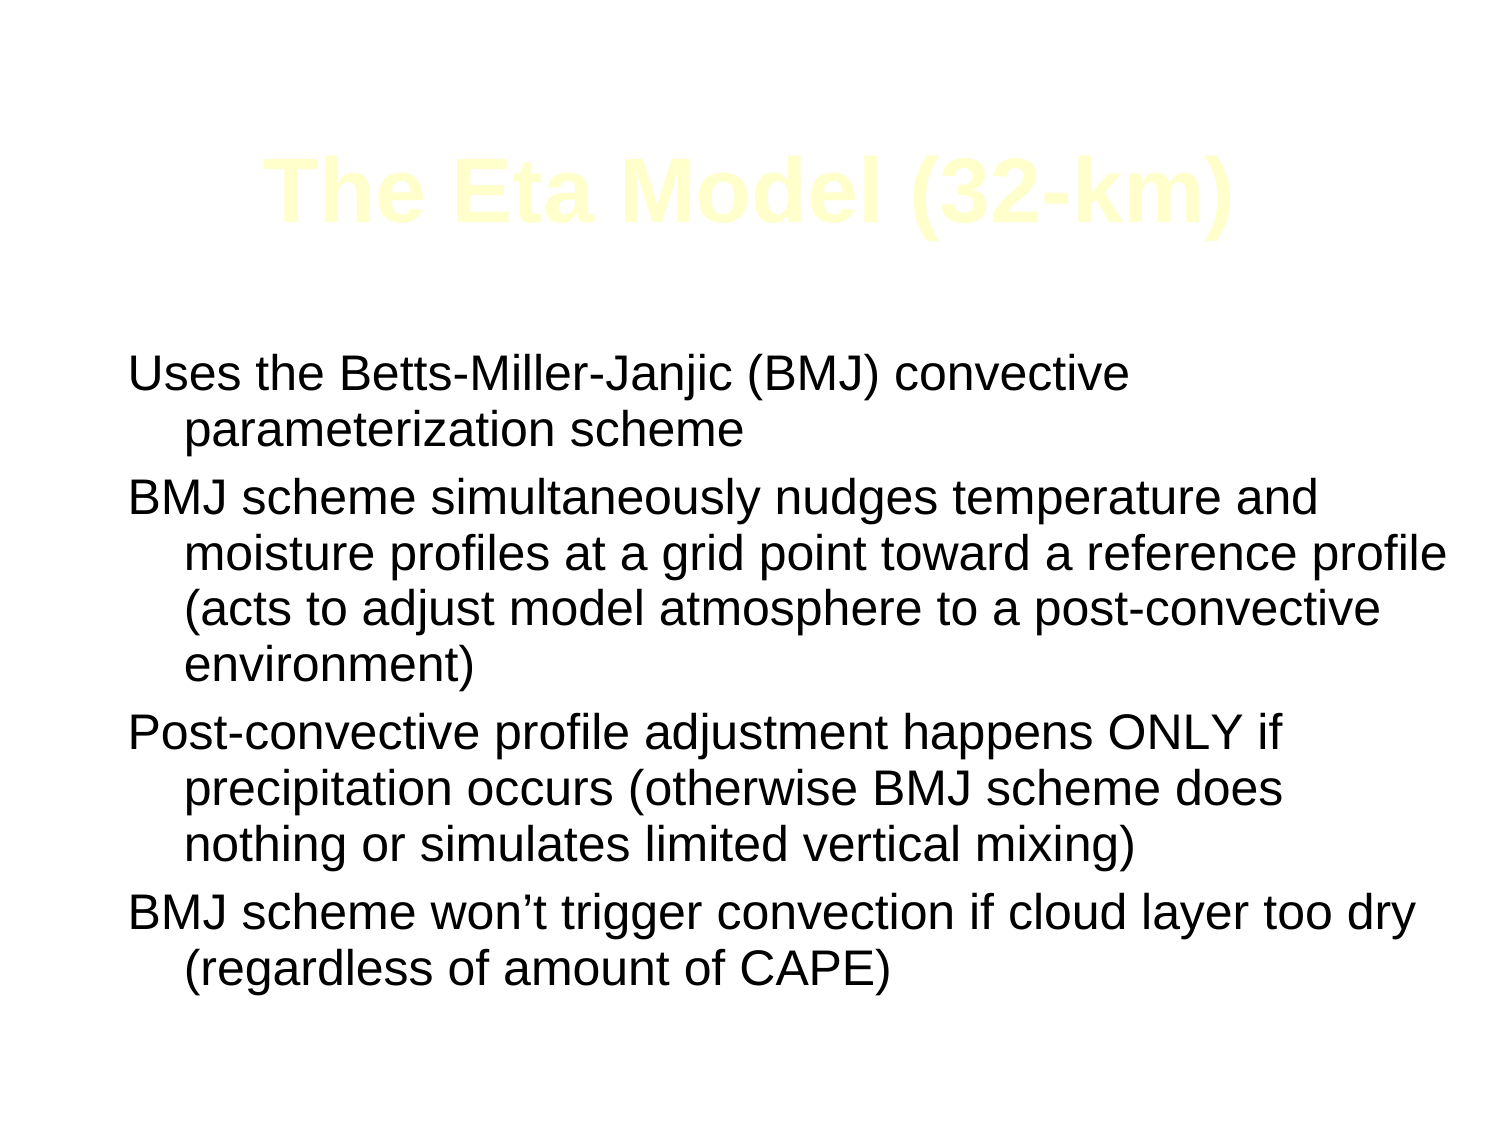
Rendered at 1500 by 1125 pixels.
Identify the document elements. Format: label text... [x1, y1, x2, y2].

title The Eta Model (32-km) [112, 62, 1388, 250]
list Uses the Betts-Miller-Janjic (BMJ) convective parameterization scheme BMJ scheme simultaneously nudges temperature and moisture profiles at a grid point toward a reference profile (acts to adjust model atmosphere to a post-convective environment) Post-convective profile adjustment happens ONLY if precipitation occurs (otherwise BMJ scheme does nothing or simulates limited vertical mixing) BMJ scheme won’t trigger convection if cloud layer too dry (regardless of amount of CAPE) [112, 337, 1476, 1051]
